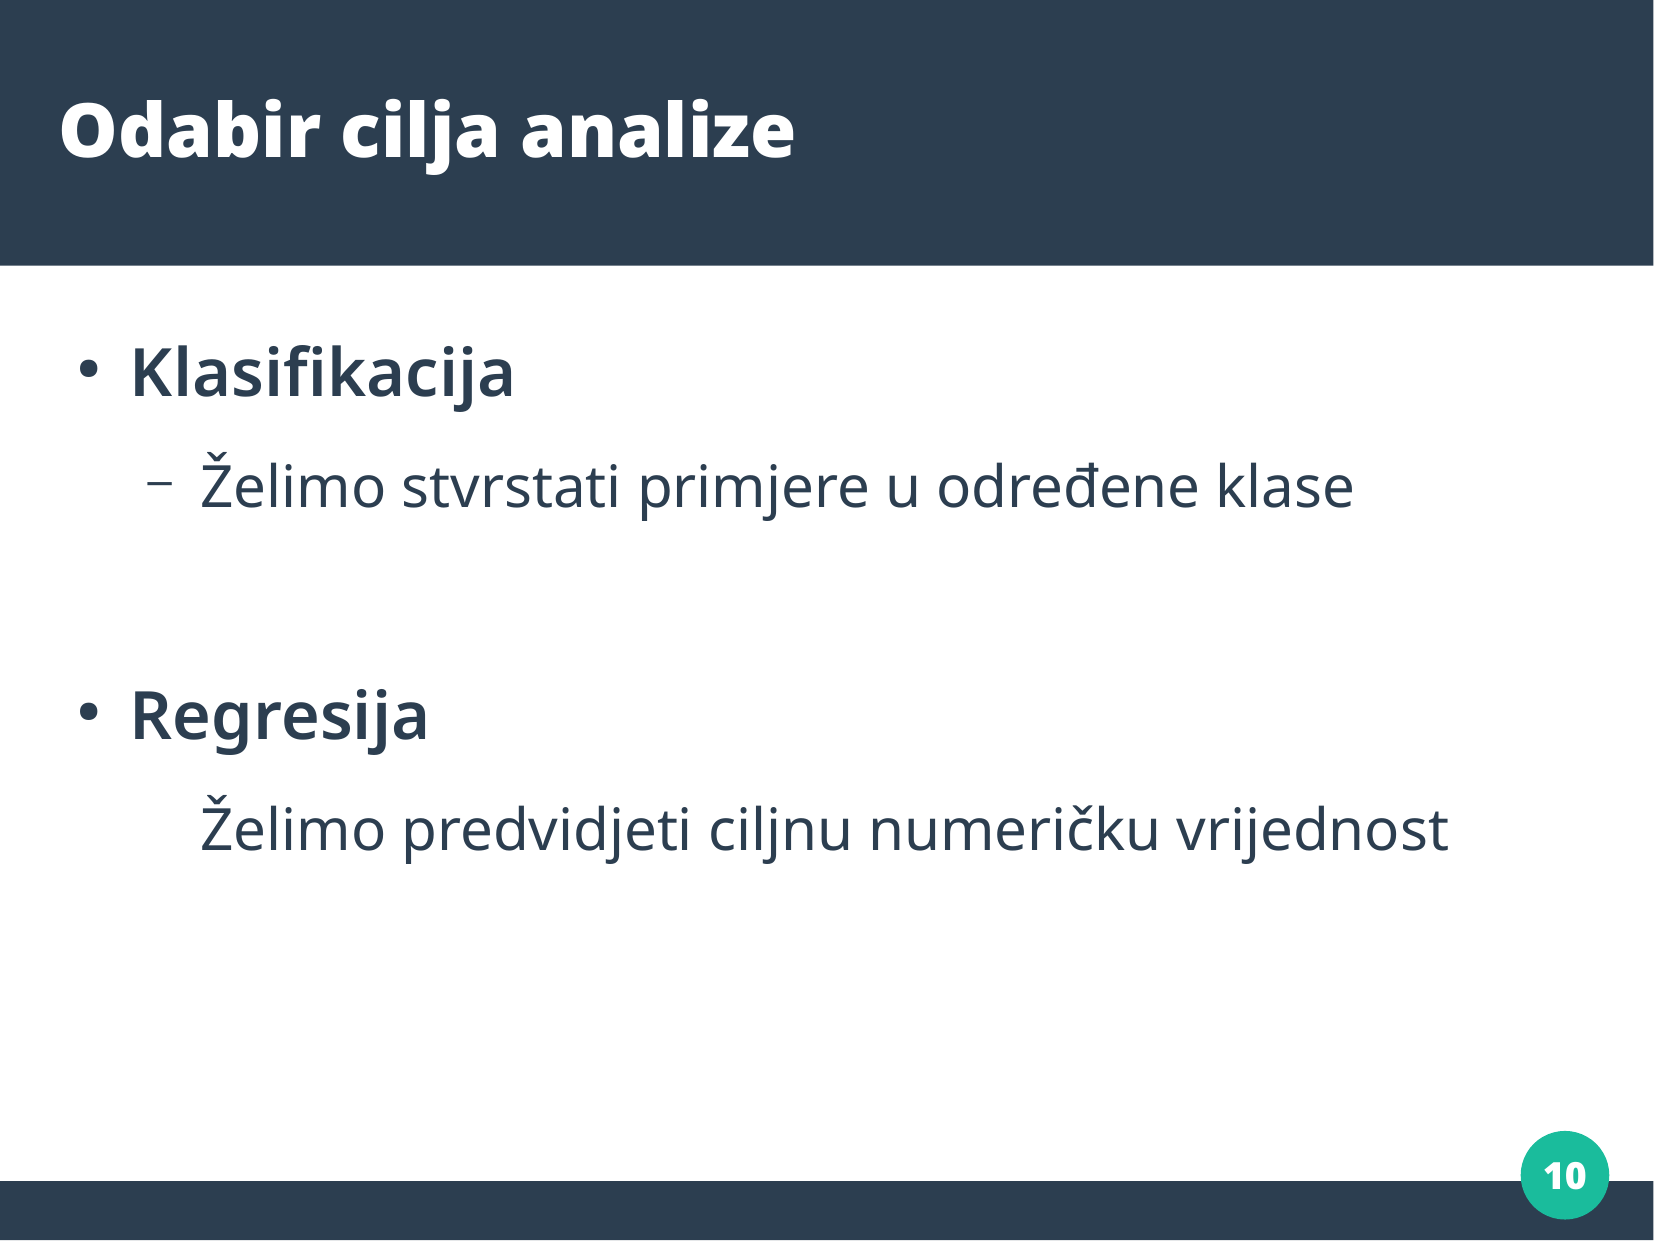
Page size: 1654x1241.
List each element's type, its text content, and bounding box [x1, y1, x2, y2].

list Klasifikacija Želimo stvrstati primjere u određene klase Regresija Želimo predvidjeti ciljnu numeričku vrijednost [59, 324, 1595, 1152]
title Odabir cilja analize [59, 49, 1595, 207]
